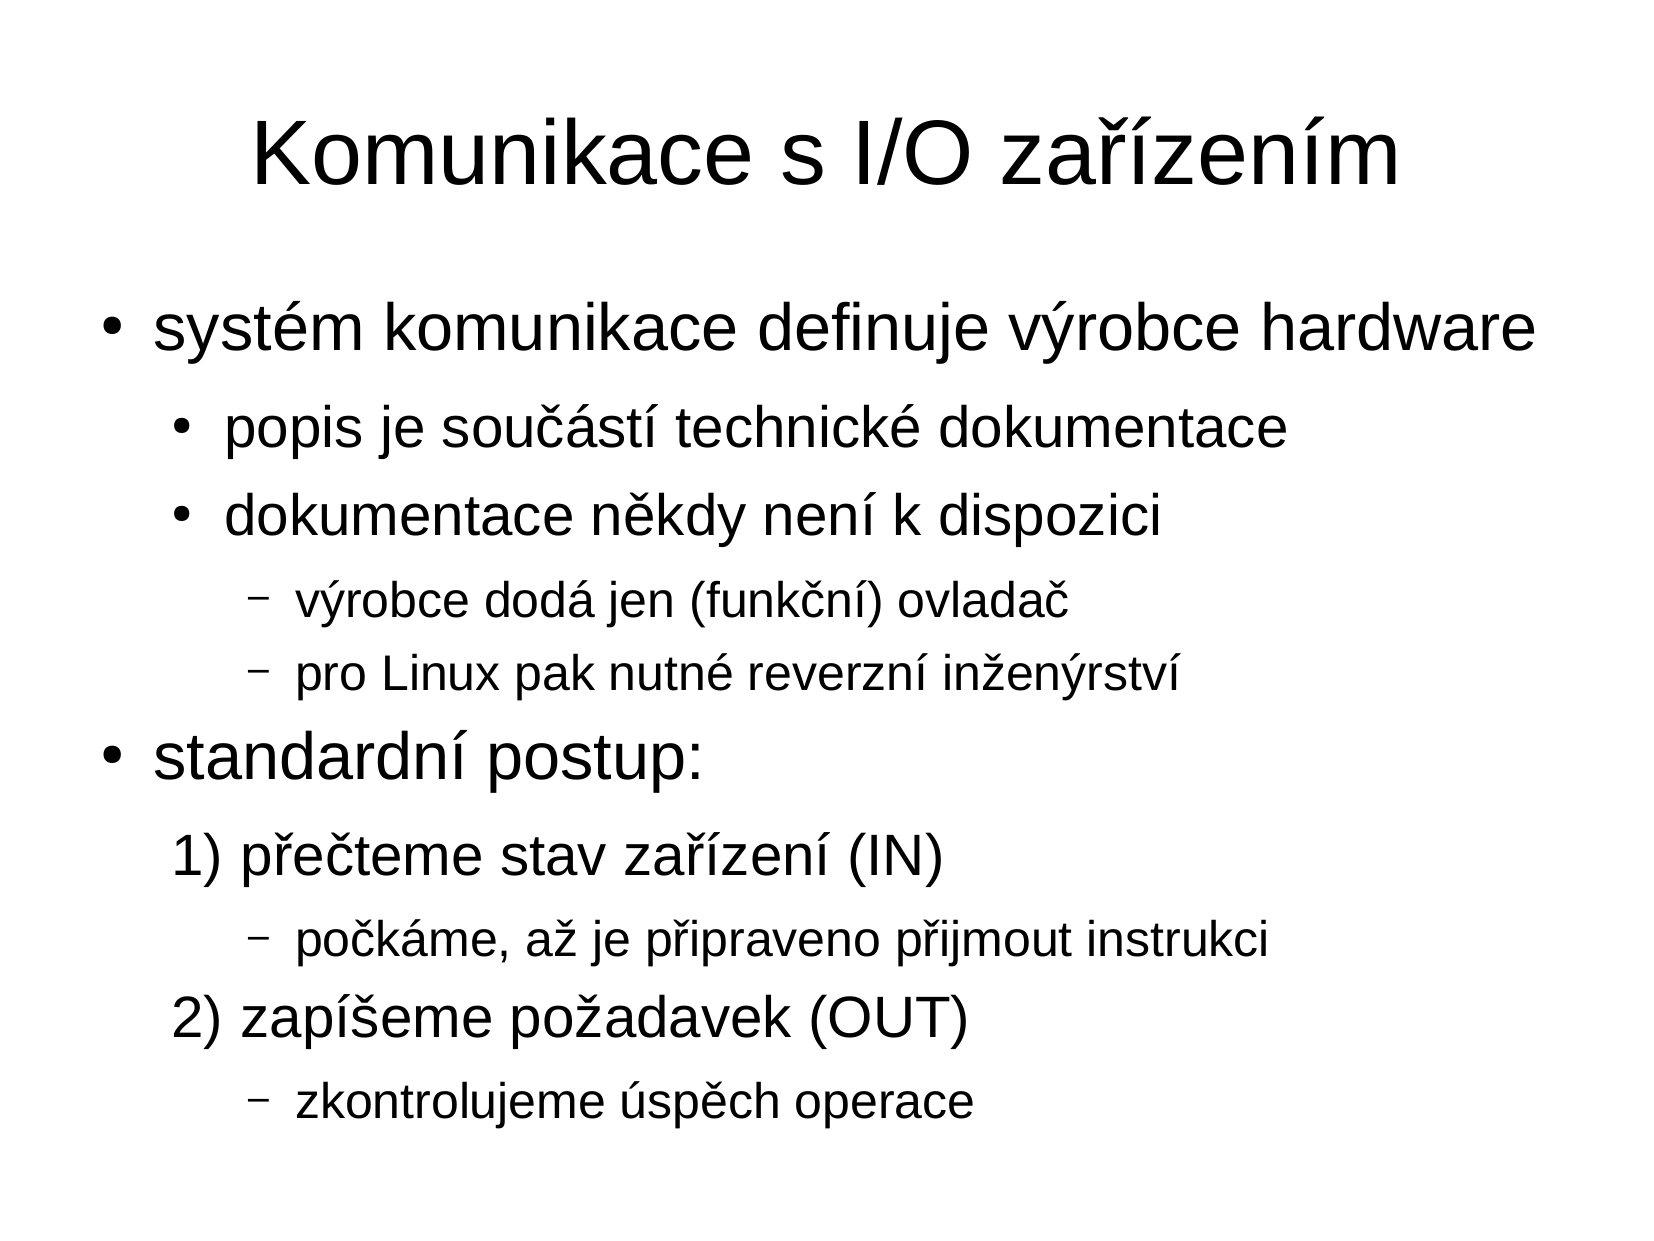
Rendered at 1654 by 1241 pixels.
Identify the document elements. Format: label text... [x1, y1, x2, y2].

title Komunikace s I/O zařízením [82, 56, 1571, 250]
list systém komunikace definuje výrobce hardware popis je součástí technické dokumentace dokumentace někdy není k dispozici výrobce dodá jen (funkční) ovladač pro Linux pak nutné reverzní inženýrství standardní postup: přečteme stav zařízení (IN) počkáme, až je připraveno přijmout instrukci zapíšeme požadavek (OUT) zkontrolujeme úspěch operace [82, 290, 1571, 1129]
